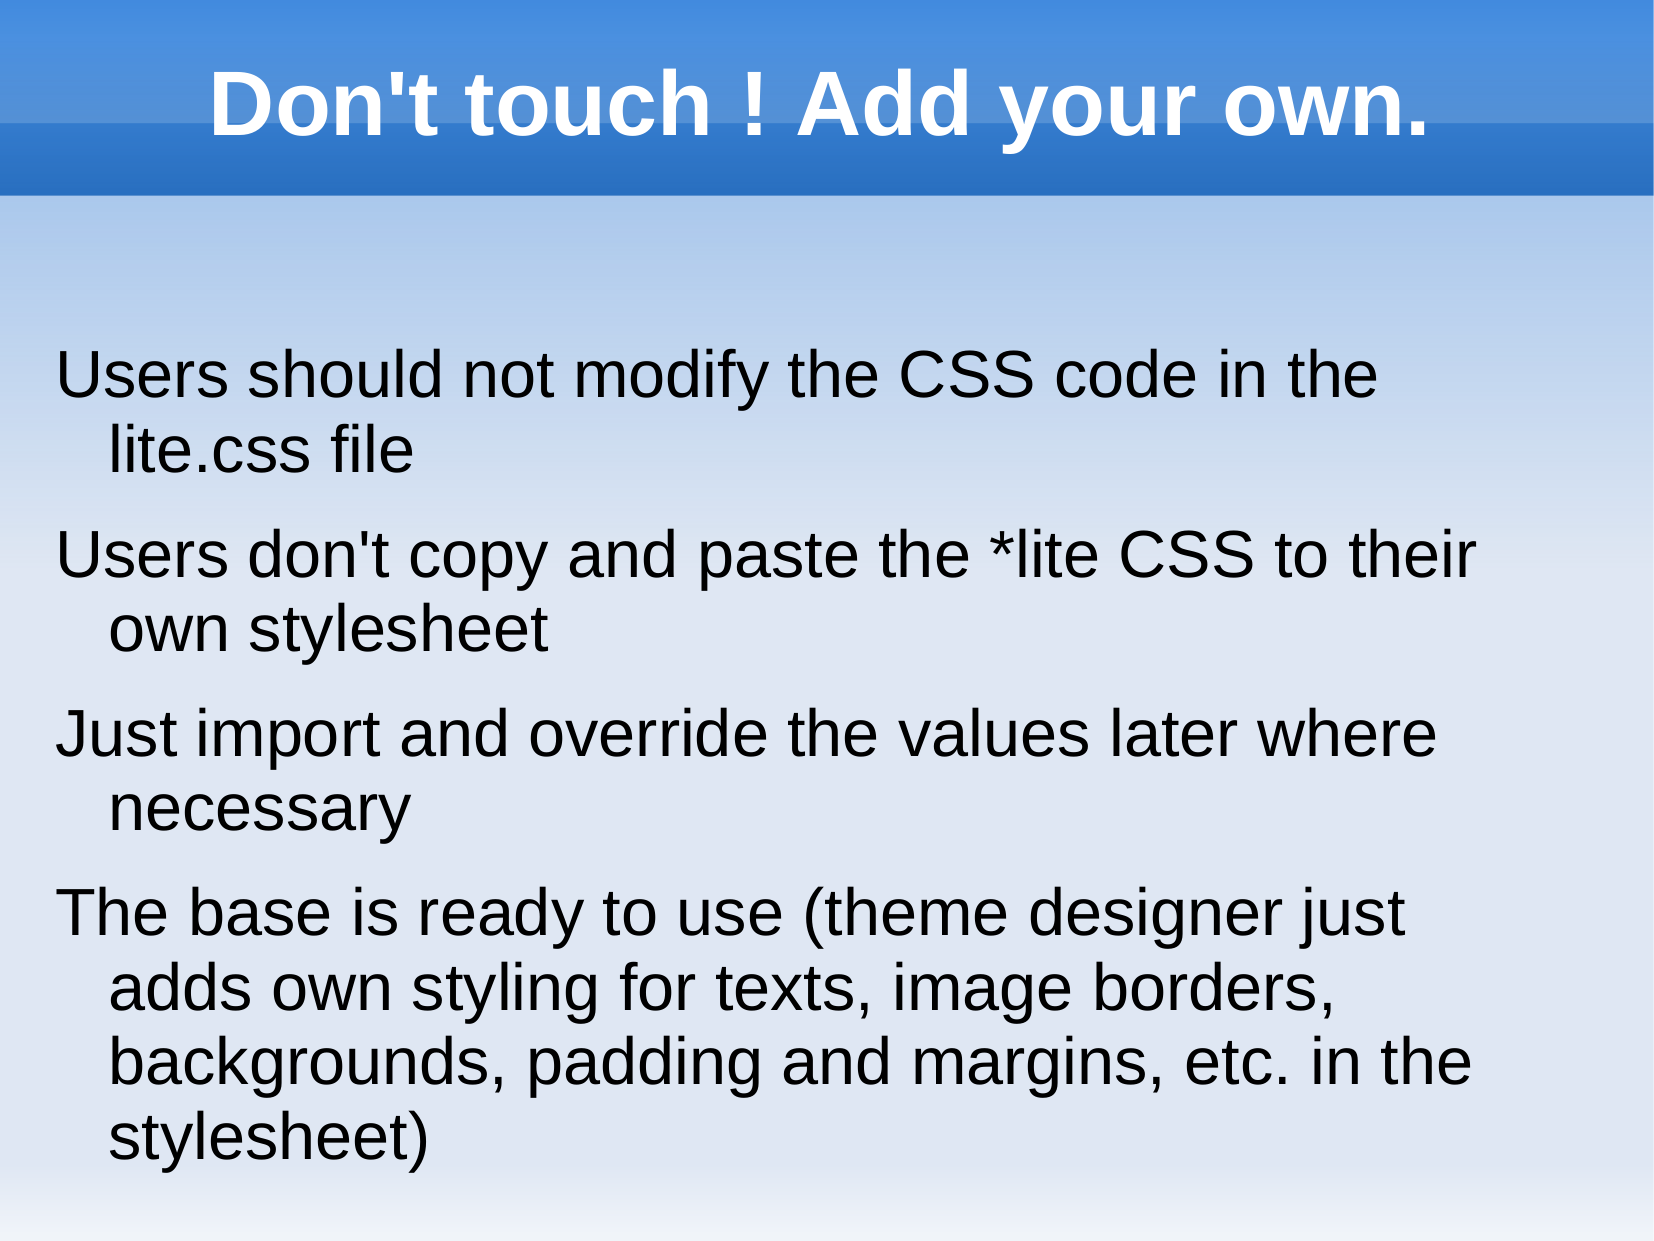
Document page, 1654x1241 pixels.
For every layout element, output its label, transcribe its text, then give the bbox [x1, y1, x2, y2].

title Don't touch ! Add your own. [76, 7, 1565, 200]
picture [0, 0, 1654, 1241]
list Users should not modify the CSS code in the lite.css file Users don't copy and paste the *lite CSS to their own stylesheet Just import and override the values later where necessary The base is ready to use (theme designer just adds own styling for texts, image borders, backgrounds, padding and margins, etc. in the stylesheet) [37, 337, 1526, 1174]
